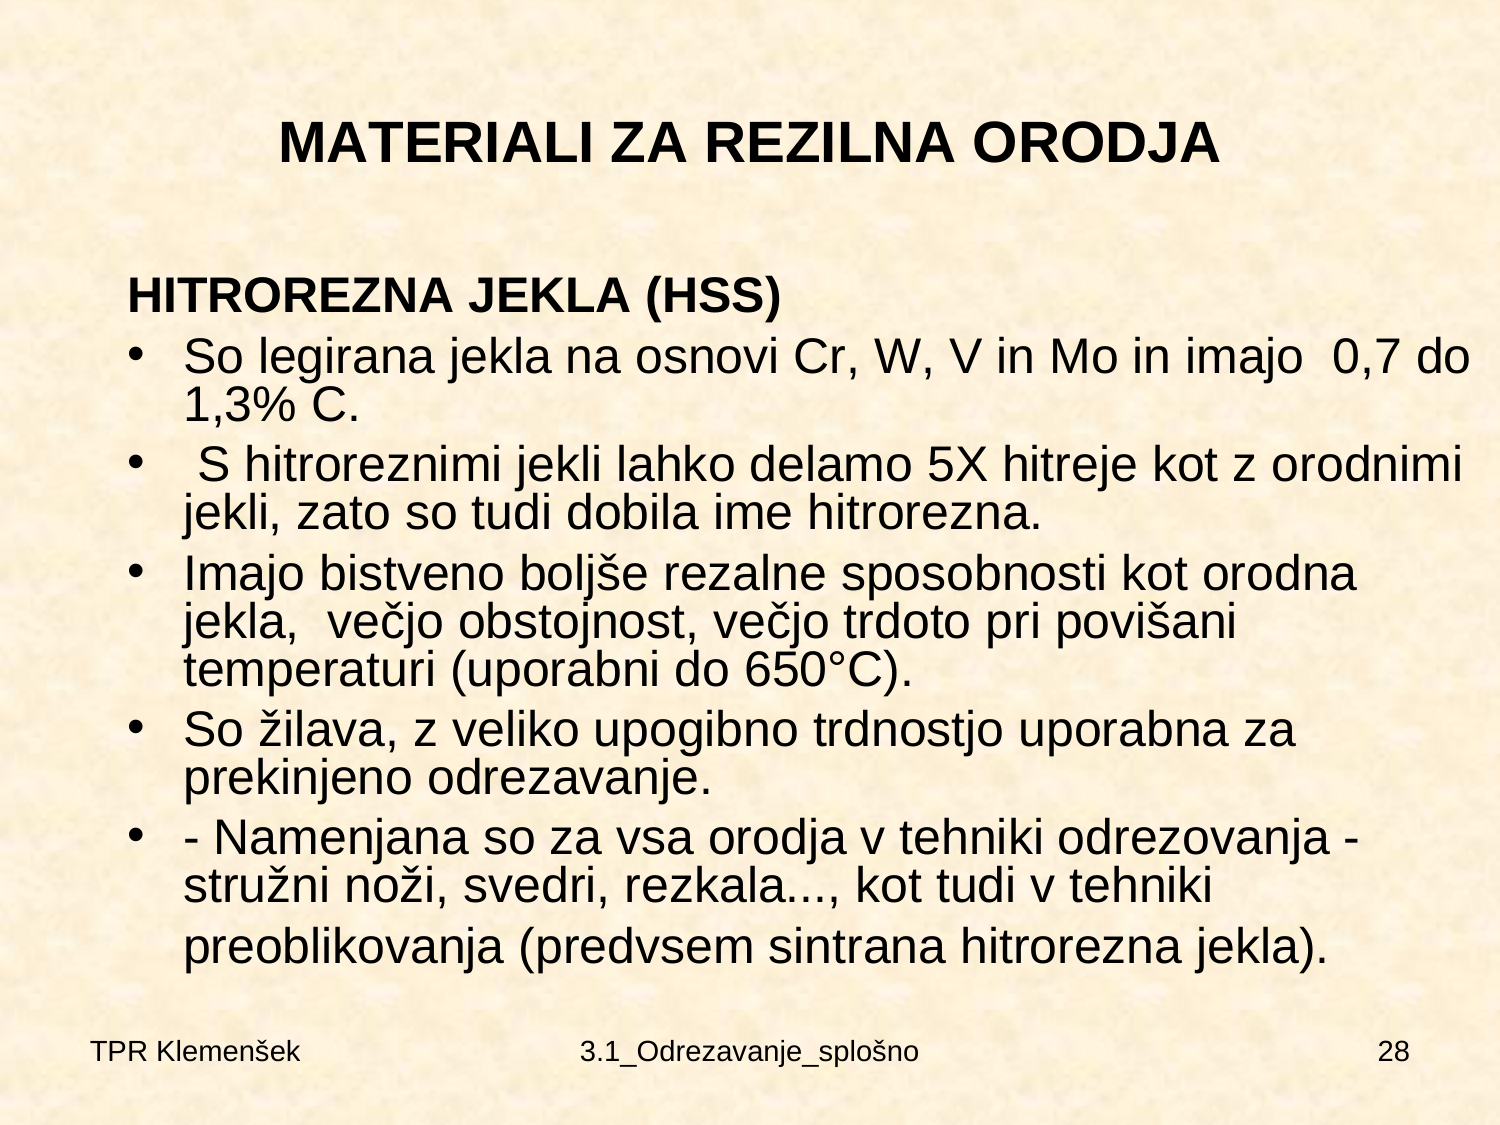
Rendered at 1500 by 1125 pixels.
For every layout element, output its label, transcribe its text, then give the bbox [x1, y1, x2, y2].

text_box 3.1_Odrezavanje_splošno [512, 1024, 988, 1103]
text_box <number> [1074, 1024, 1426, 1103]
title MATERIALI ZA REZILNA ORODJA [75, 45, 1426, 233]
picture [0, 0, 1500, 1125]
text_box TPR Klemenšek [74, 1024, 426, 1103]
list HITROREZNA JEKLA (HSS) So legirana jekla na osnovi Cr, W, V in Mo in imajo 0,7 do 1,3% C. S hitroreznimi jekli lahko delamo 5X hitreje kot z orodnimi jekli, zato so tudi dobila ime hitrorezna. Imajo bistveno boljše rezalne sposobnosti kot orodna jekla, večjo obstojnost, večjo trdoto pri povišani temperaturi (uporabni do 650°C). So žilava, z veliko upogibno trdnostjo uporabna za prekinjeno odrezavanje. - Namenjana so za vsa orodja v tehniki odrezovanja - stružni noži, svedri, rezkala..., kot tudi v tehniki preoblikovanja (predvsem sintrana hitrorezna jekla). [112, 267, 1500, 1010]
